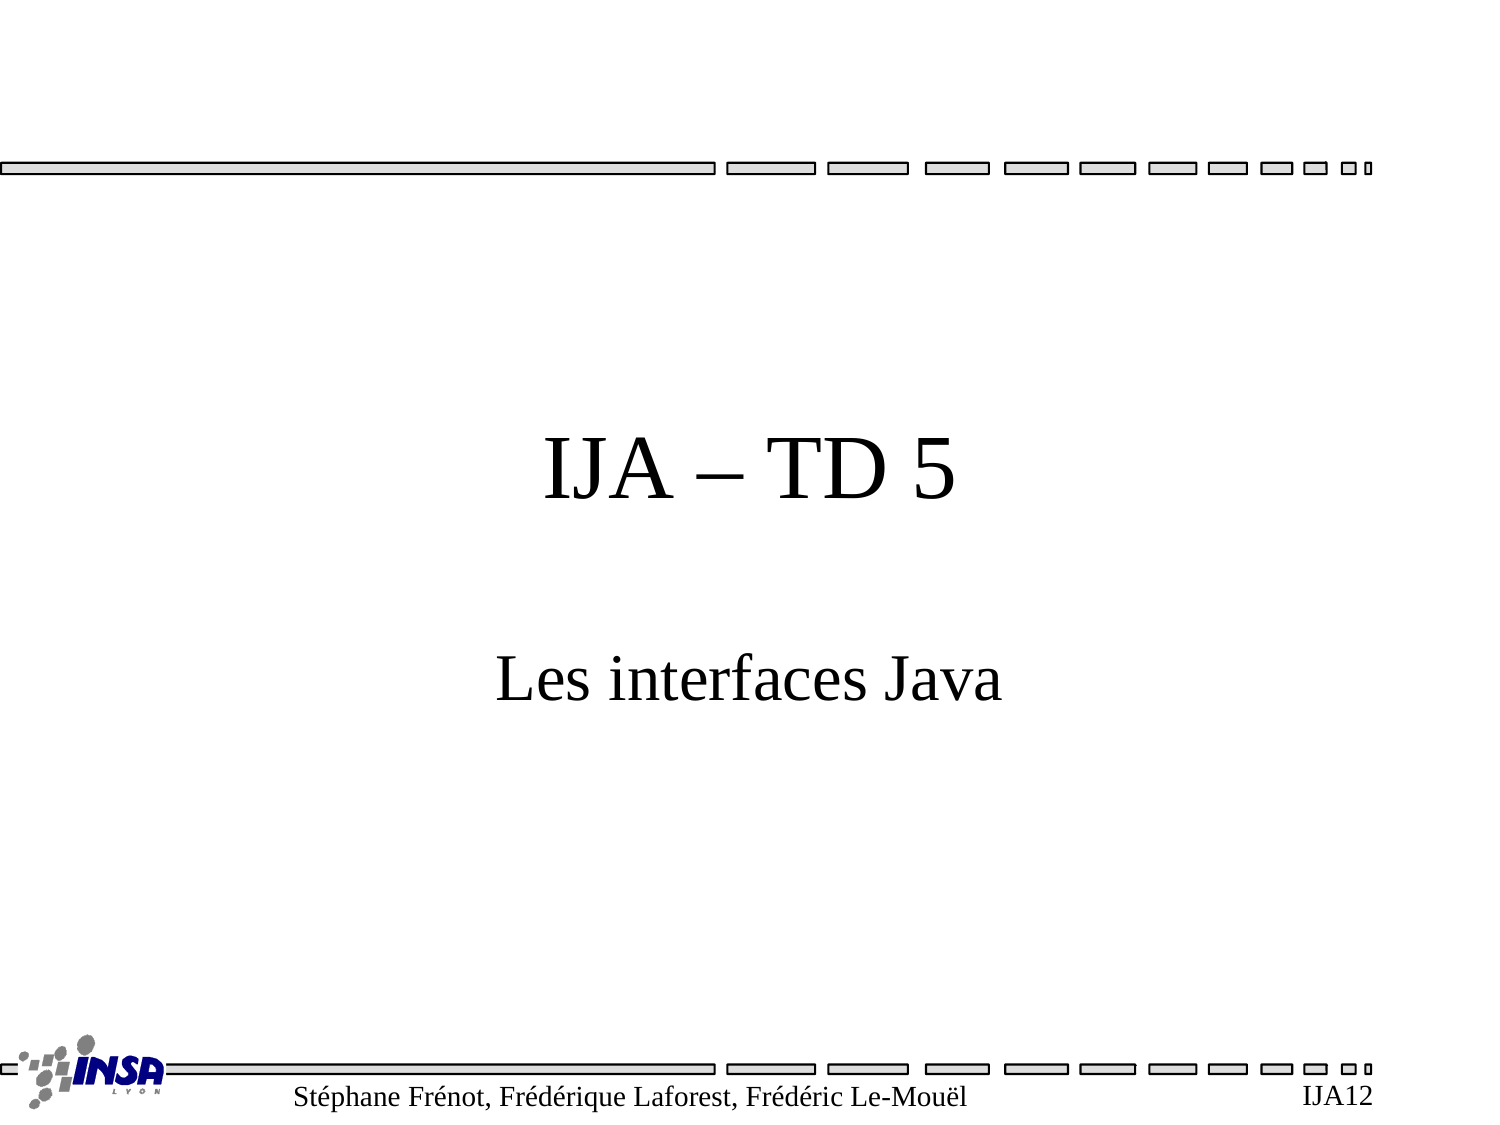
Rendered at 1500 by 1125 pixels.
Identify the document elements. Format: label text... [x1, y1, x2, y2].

title IJA – TD 5 [112, 349, 1388, 591]
subtitle Les interfaces Java [225, 637, 1276, 926]
